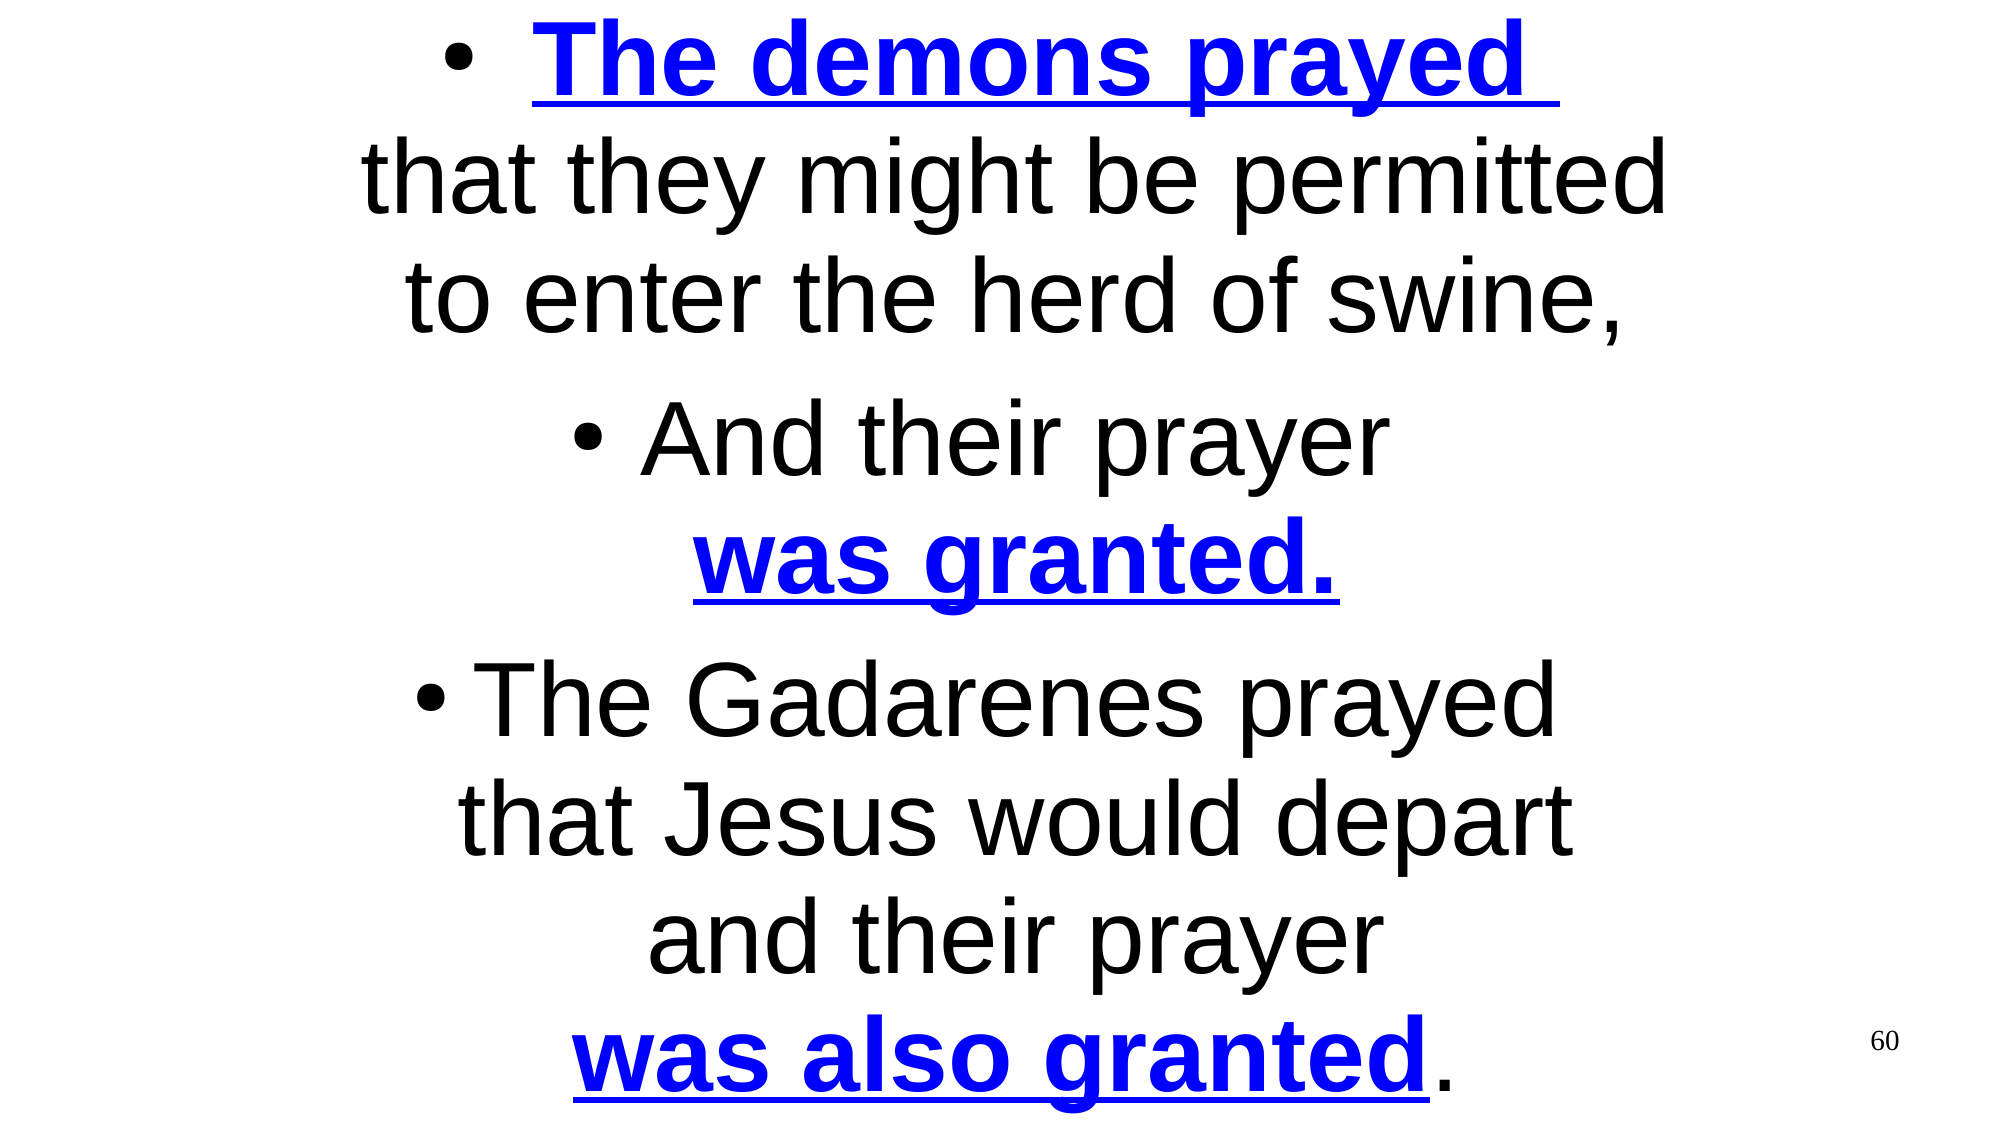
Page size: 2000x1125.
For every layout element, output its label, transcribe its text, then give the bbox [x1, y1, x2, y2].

list The demons prayed that they might be permitted to enter the herd of swine, And their prayer was granted. The Gadarenes prayed that Jesus would depart and their prayer was also granted. [0, 0, 1996, 1123]
